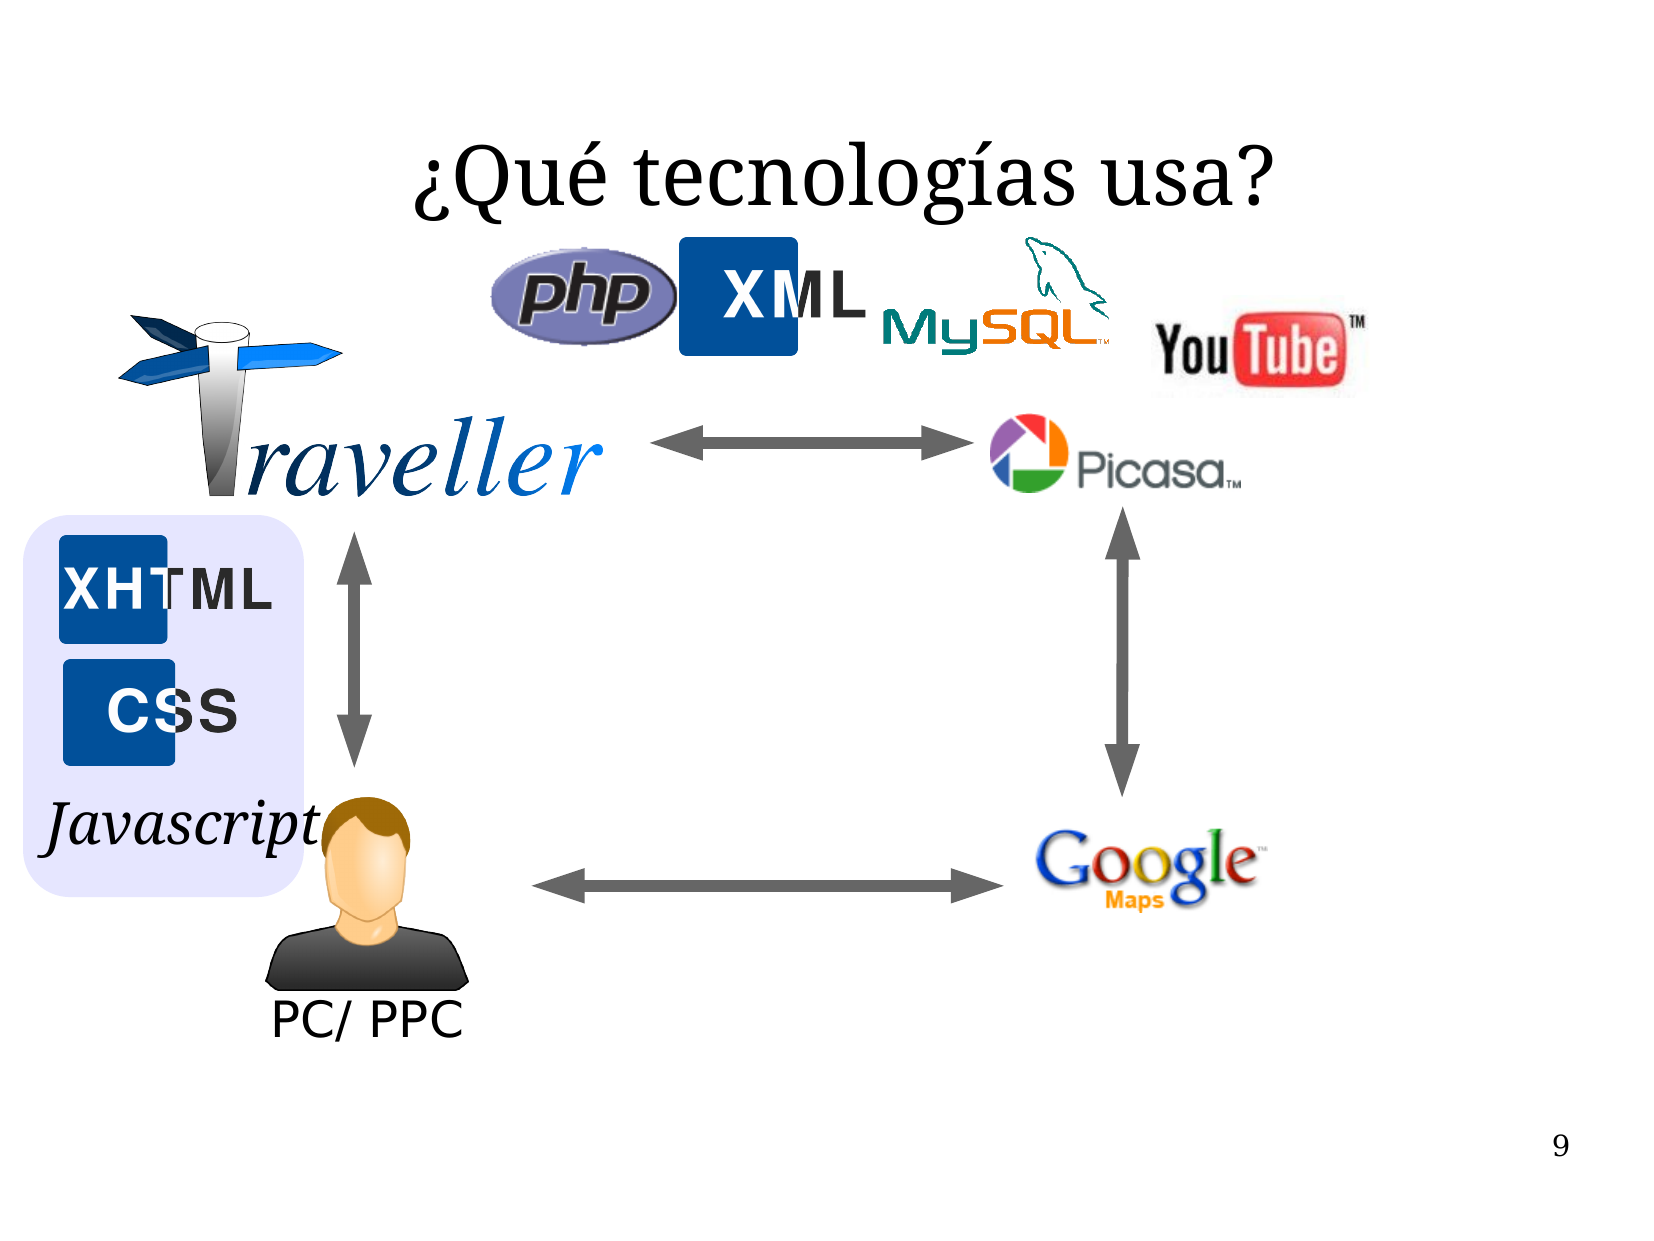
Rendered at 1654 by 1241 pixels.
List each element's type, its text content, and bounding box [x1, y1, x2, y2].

picture [63, 659, 252, 766]
picture [265, 797, 469, 991]
picture [880, 234, 1112, 356]
title ¿Qué tecnologías usa? [82, 18, 1571, 288]
text_box Javascript [31, 775, 305, 849]
subtitle [82, 297, 1571, 1117]
picture [1151, 295, 1370, 398]
picture [118, 237, 874, 502]
text_box [23, 515, 304, 898]
picture [1033, 826, 1268, 913]
text_box PC/ PPC [252, 992, 475, 1071]
picture [990, 413, 1241, 493]
picture [59, 535, 281, 644]
